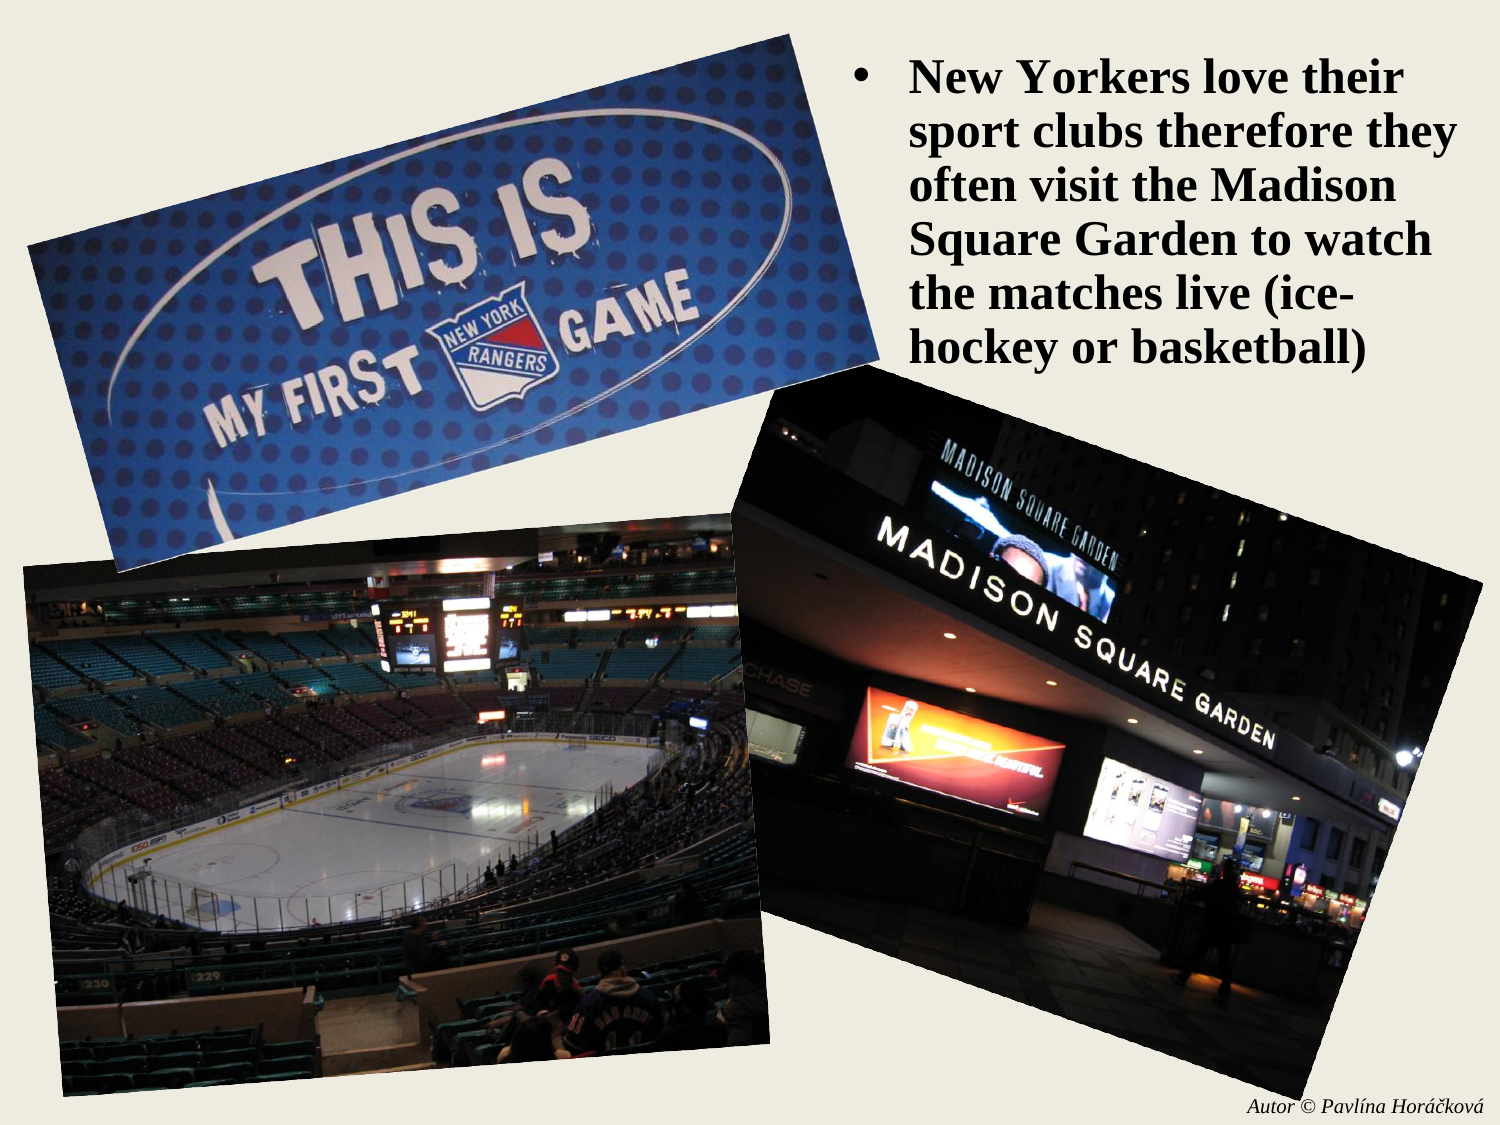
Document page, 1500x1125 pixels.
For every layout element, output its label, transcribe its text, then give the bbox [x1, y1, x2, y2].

list New Yorkers love their sport clubs therefore they often visit the Madison Square Garden to watch the matches live (ice-hockey or basketball) [837, 42, 1500, 386]
text_box Autor © Pavlína Horáčková [1232, 1084, 1500, 1125]
picture [26, 32, 881, 573]
text_box [22, 364, 1483, 1097]
